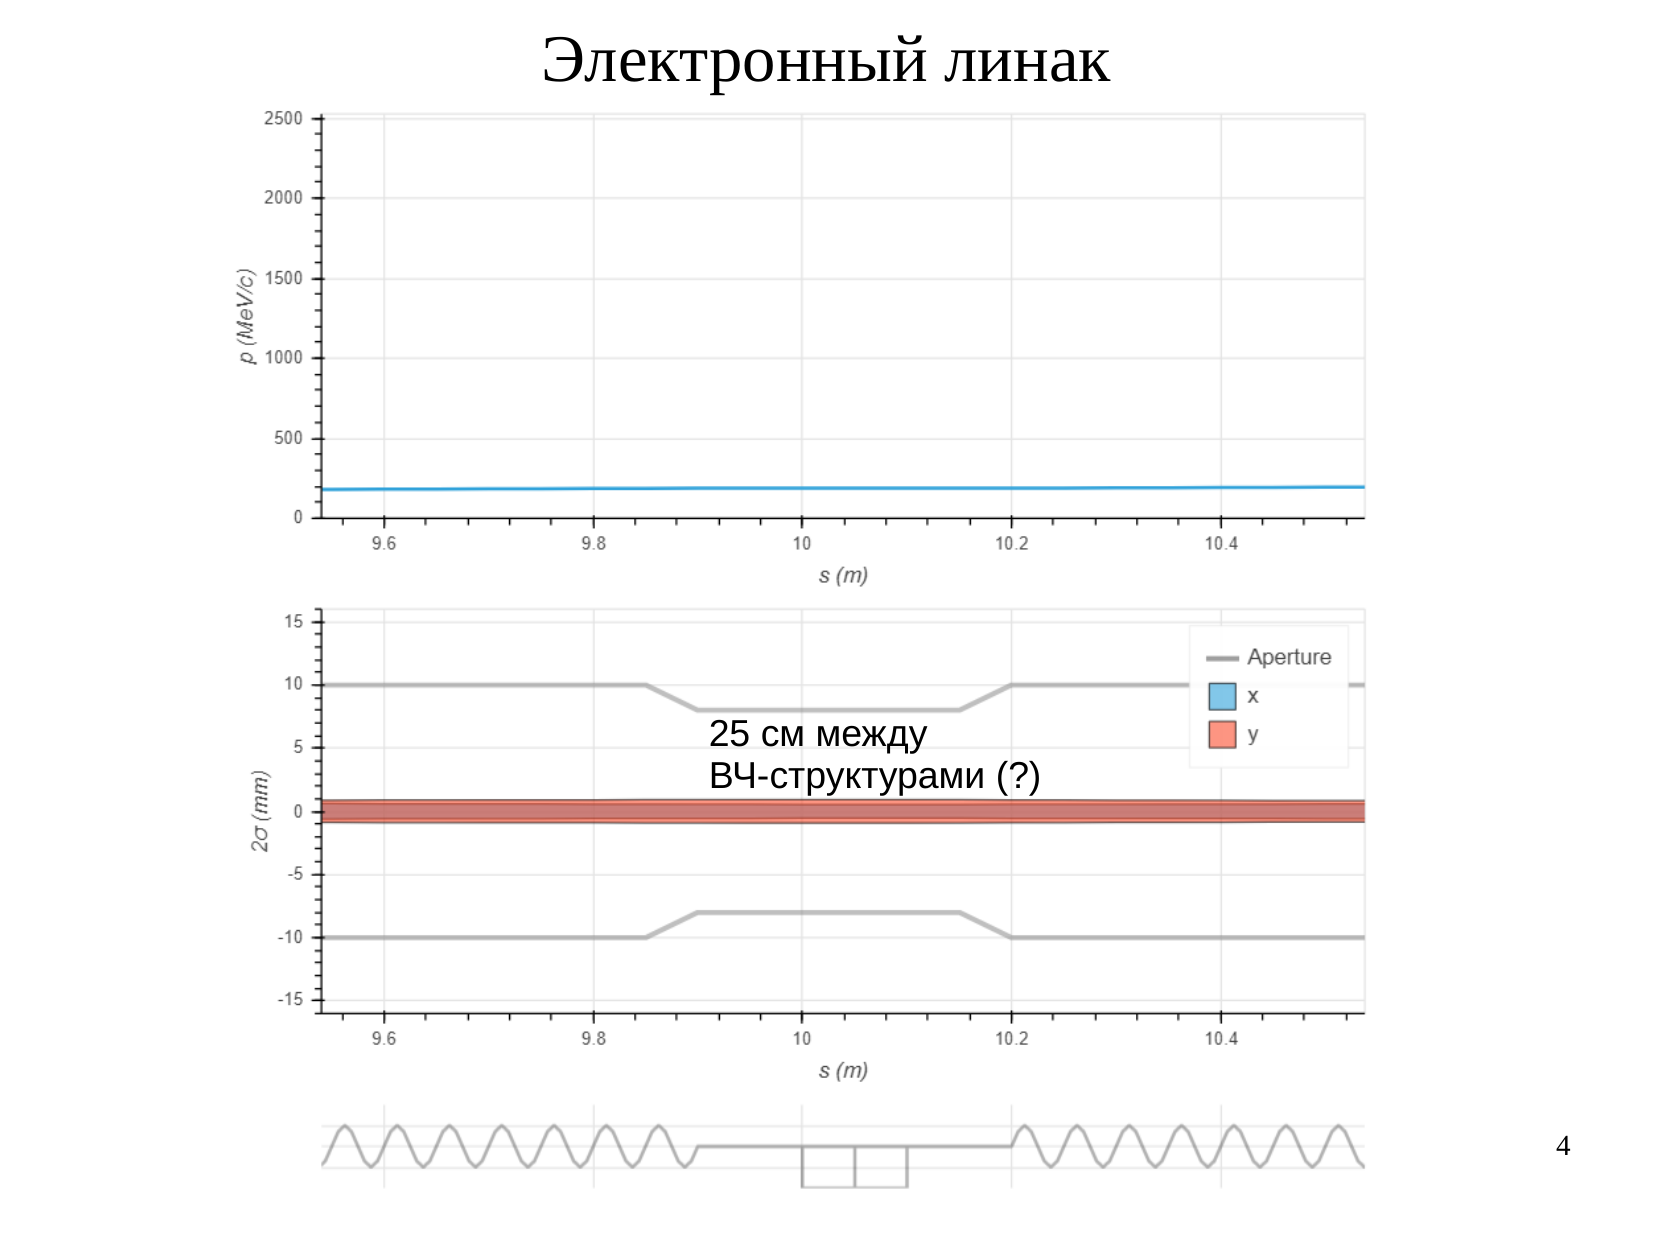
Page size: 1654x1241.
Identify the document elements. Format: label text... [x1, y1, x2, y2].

title 25 см между ВЧ-cтруктурами (?) [708, 670, 1075, 839]
title Электронный линак [82, 11, 1571, 107]
picture [229, 106, 1382, 1206]
